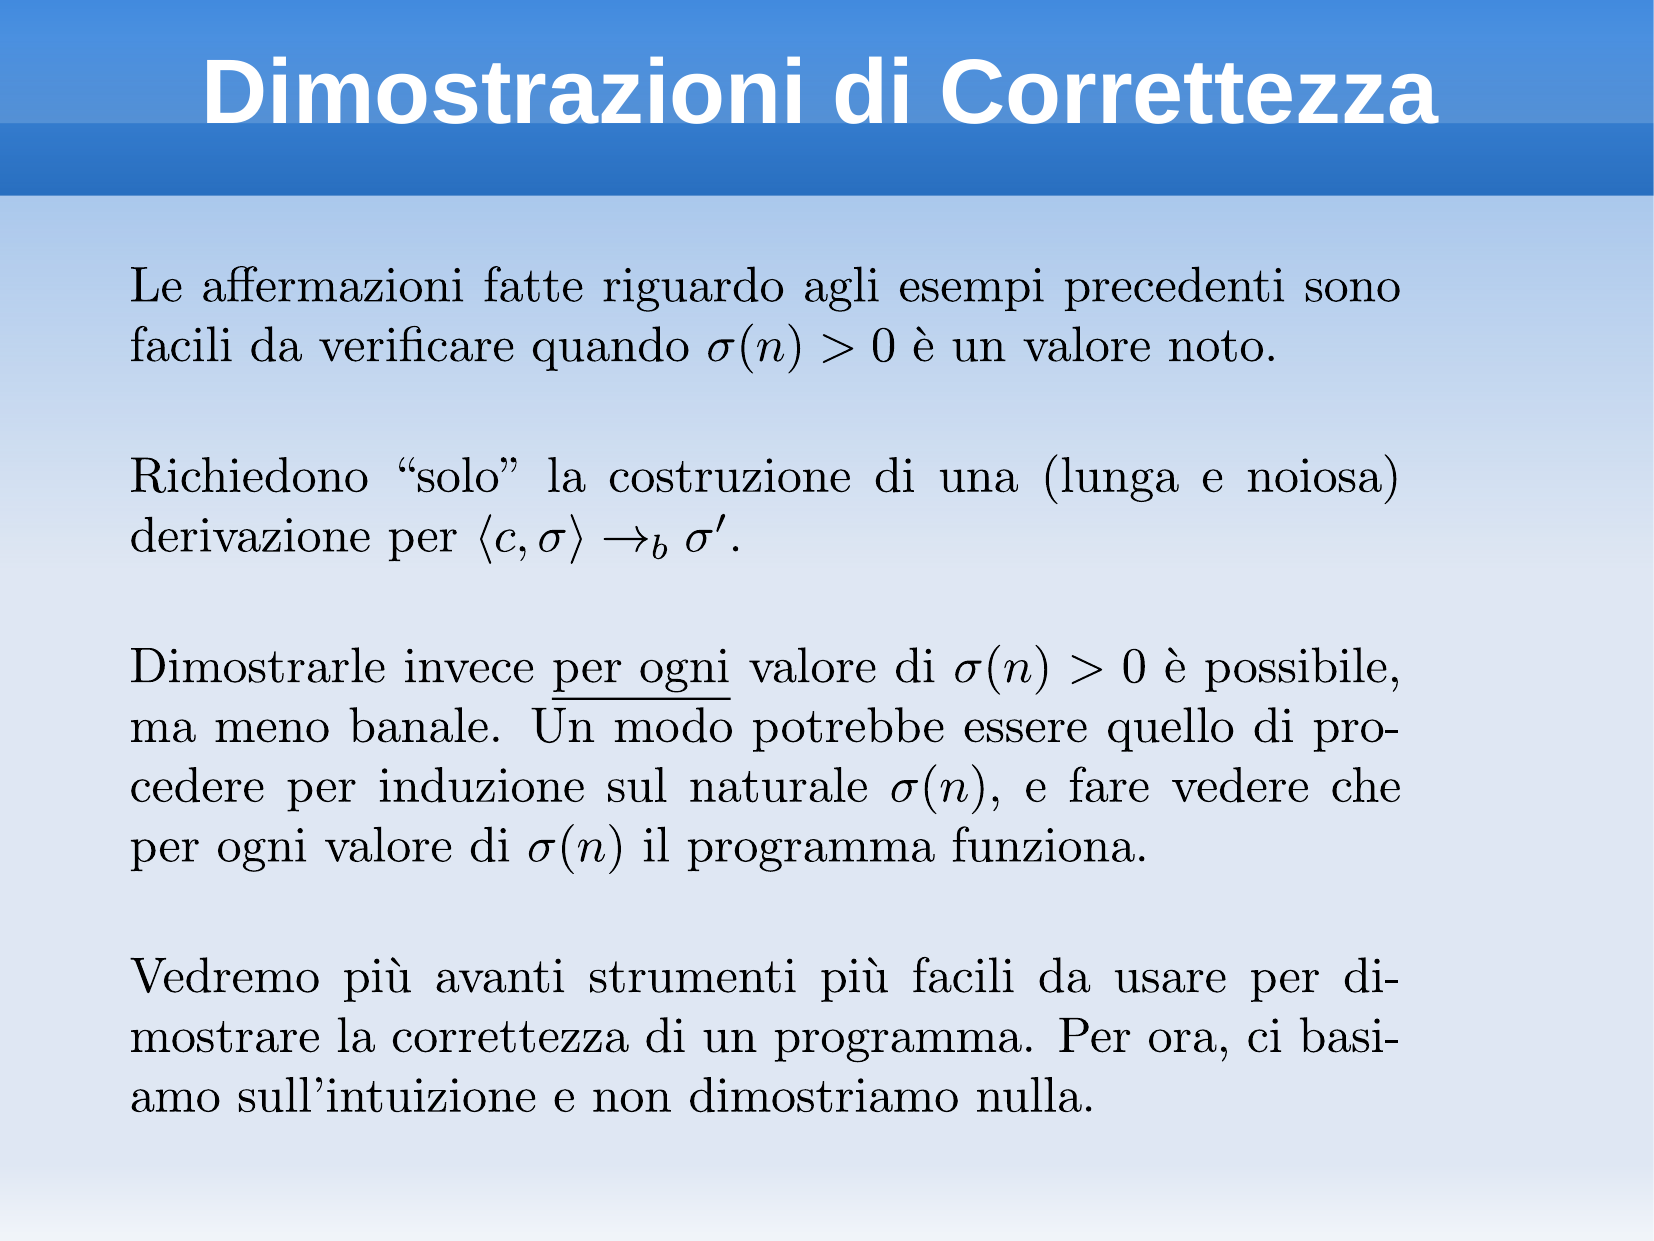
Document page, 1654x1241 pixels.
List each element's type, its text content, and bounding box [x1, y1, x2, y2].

text_box [129, 266, 1402, 1113]
picture [0, 0, 1654, 1241]
title Dimostrazioni di Correttezza [76, 0, 1565, 188]
